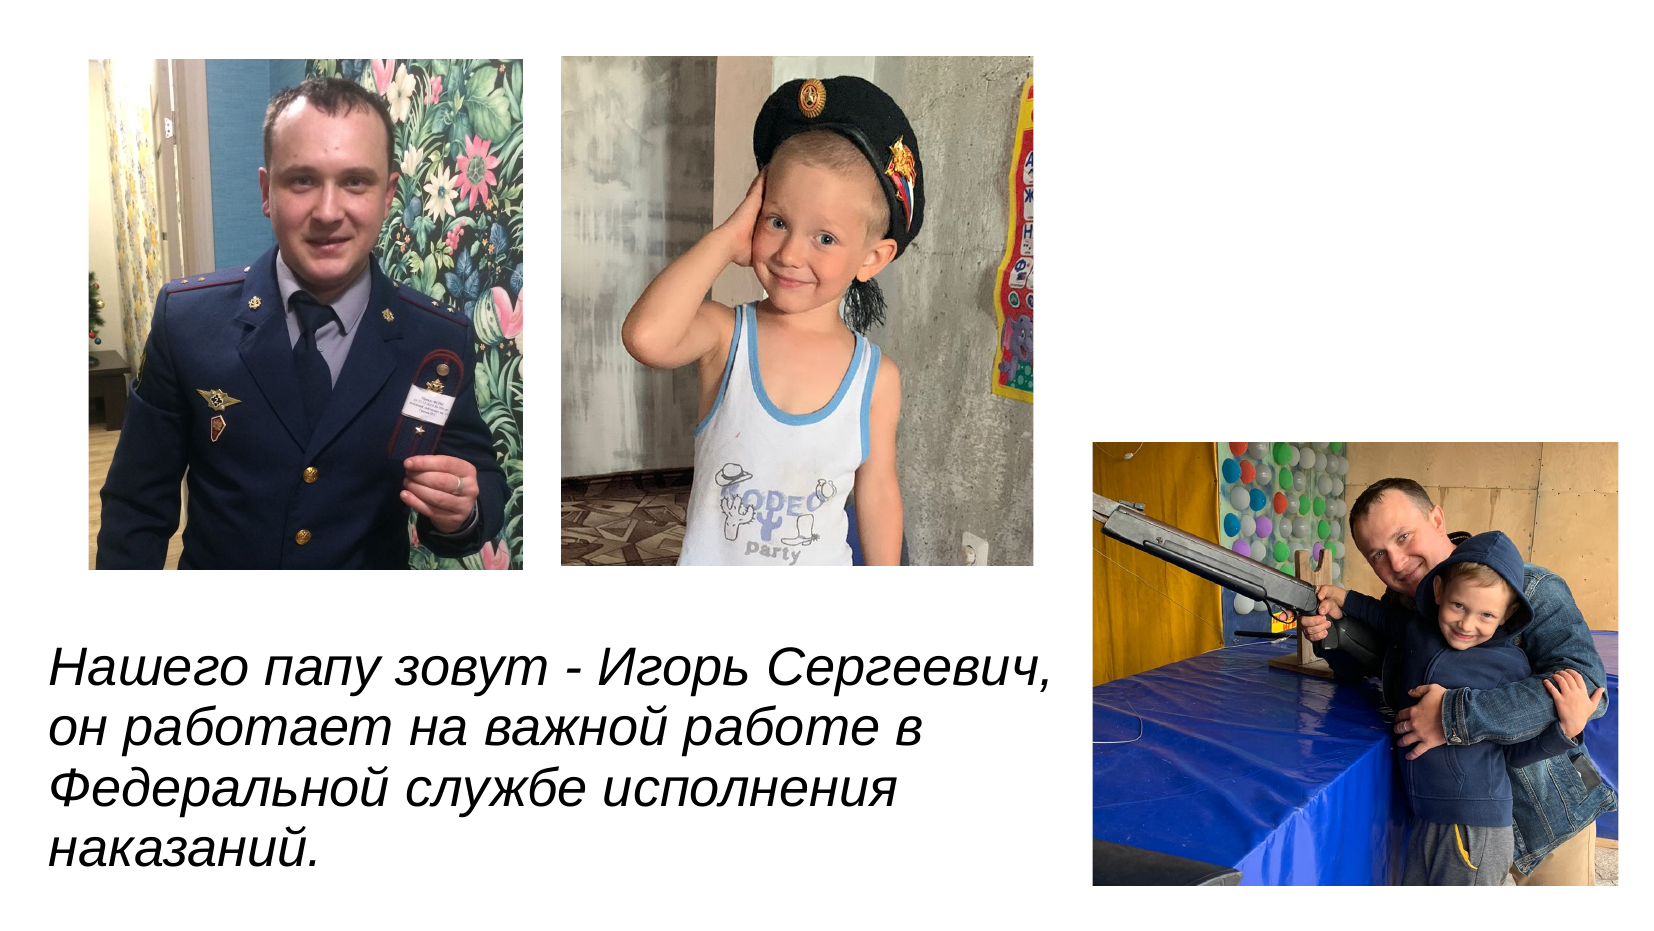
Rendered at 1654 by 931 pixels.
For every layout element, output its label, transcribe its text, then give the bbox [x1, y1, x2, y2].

picture [1092, 442, 1619, 886]
text_box Нашего папу зовут - Игорь Сергеевич, он работает на важной работе в Федеральной службе исполнения наказаний. [33, 628, 1092, 886]
picture [88, 59, 523, 570]
picture [561, 56, 1034, 566]
